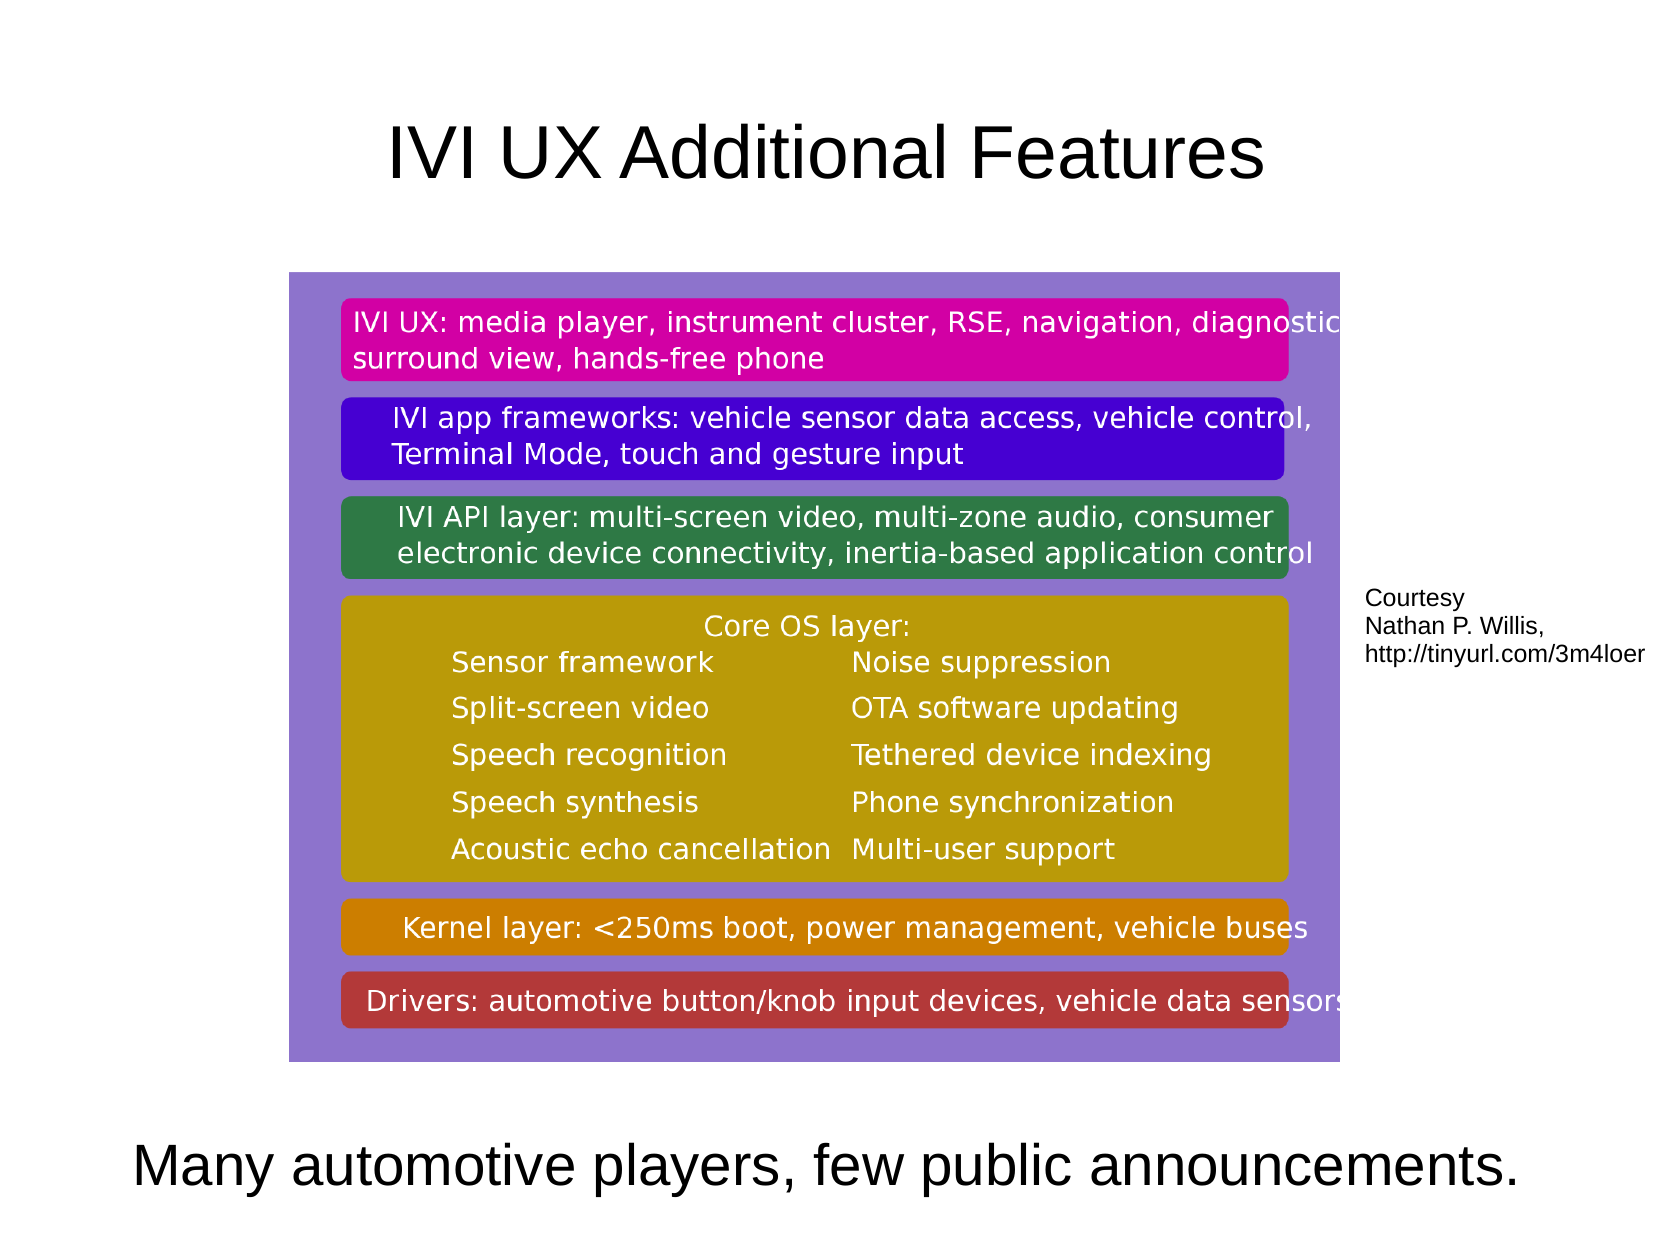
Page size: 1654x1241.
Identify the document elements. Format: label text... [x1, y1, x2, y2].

title IVI UX Additional Features [82, 49, 1571, 257]
text_box Courtesy Nathan P. Willis, http://tinyurl.com/3m4loer [1350, 576, 1654, 676]
text_box Many automotive players, few public announcements. [117, 1125, 1536, 1205]
picture [289, 272, 1340, 1062]
